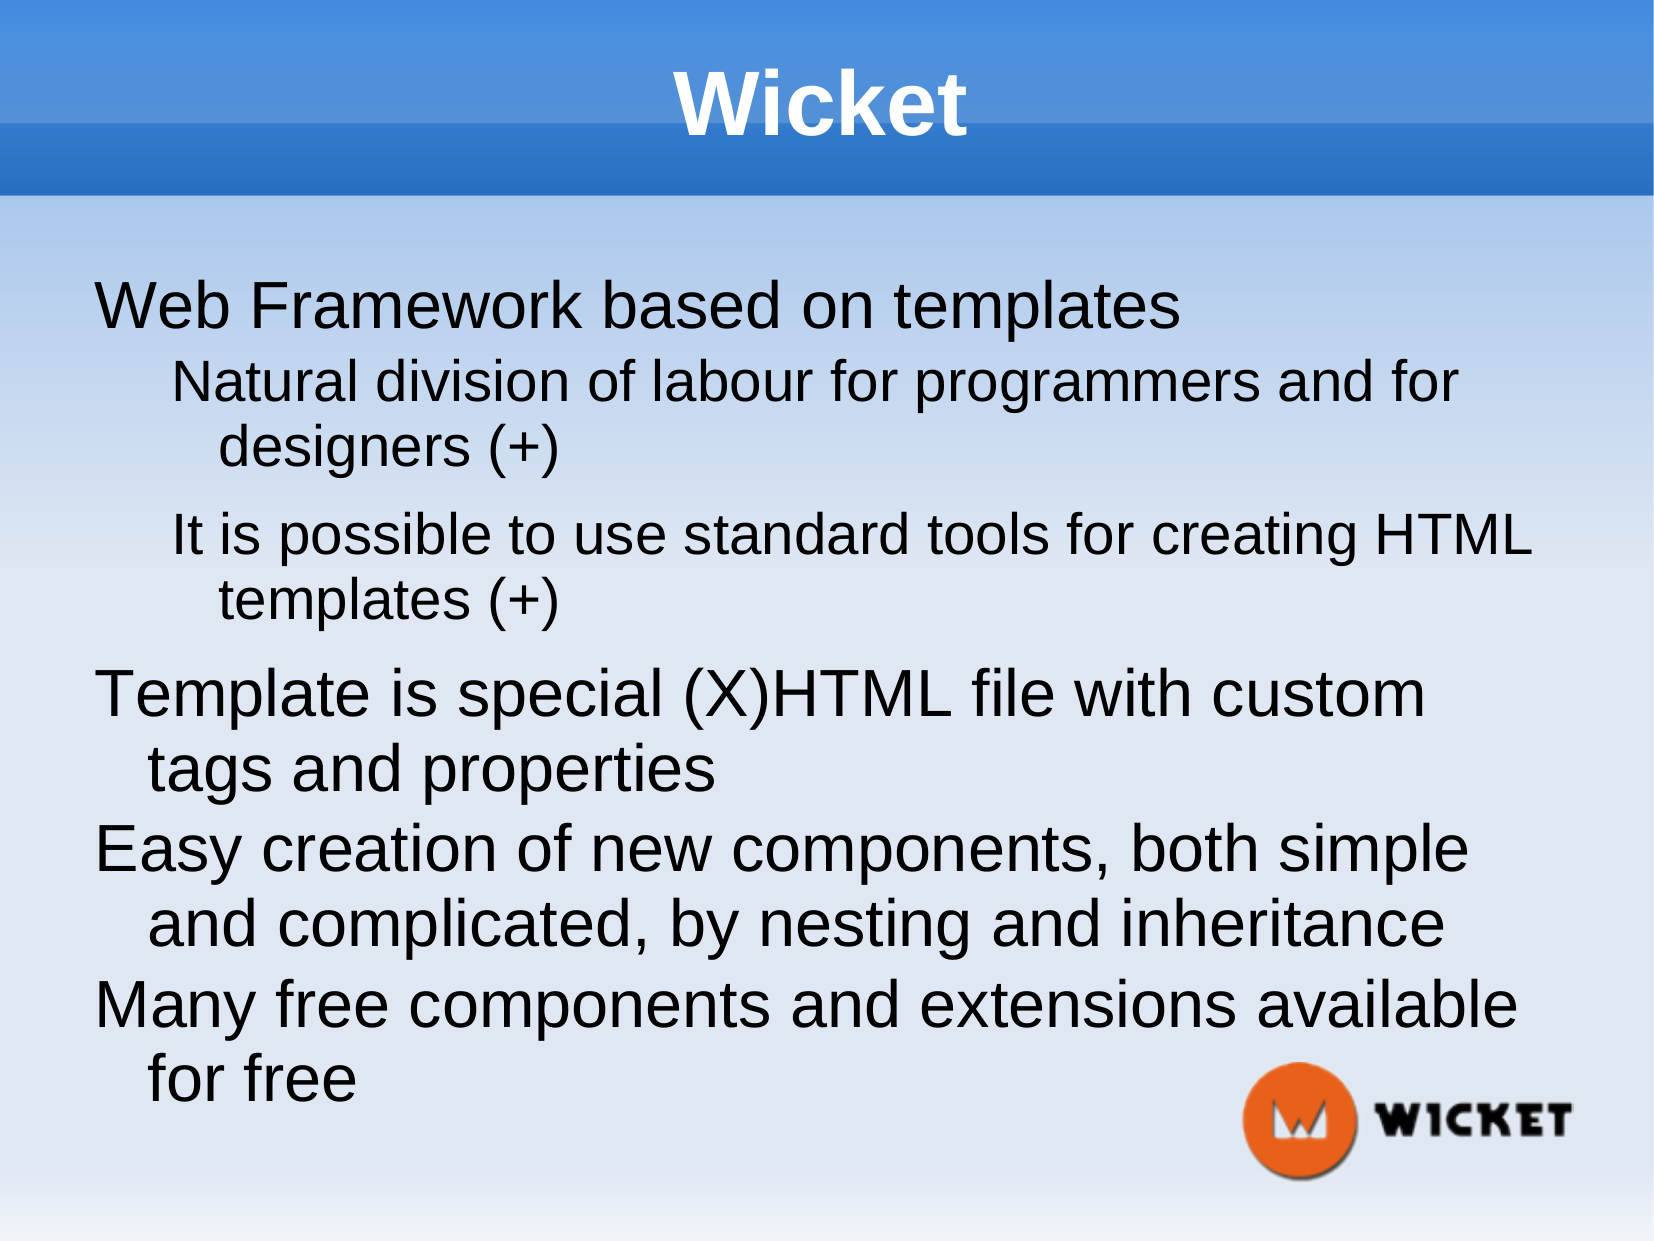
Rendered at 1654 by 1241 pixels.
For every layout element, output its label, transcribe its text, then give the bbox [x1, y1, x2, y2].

title Wicket [76, 0, 1565, 208]
picture [0, 0, 1654, 1241]
list Web Framework based on templates Natural division of labour for programmers and for designers (+) It is possible to use standard tools for creating HTML templates (+) Template is special (X)HTML file with custom tags and properties Easy creation of new components, both simple and complicated, by nesting and inheritance Many free components and extensions available for free [76, 267, 1565, 1117]
